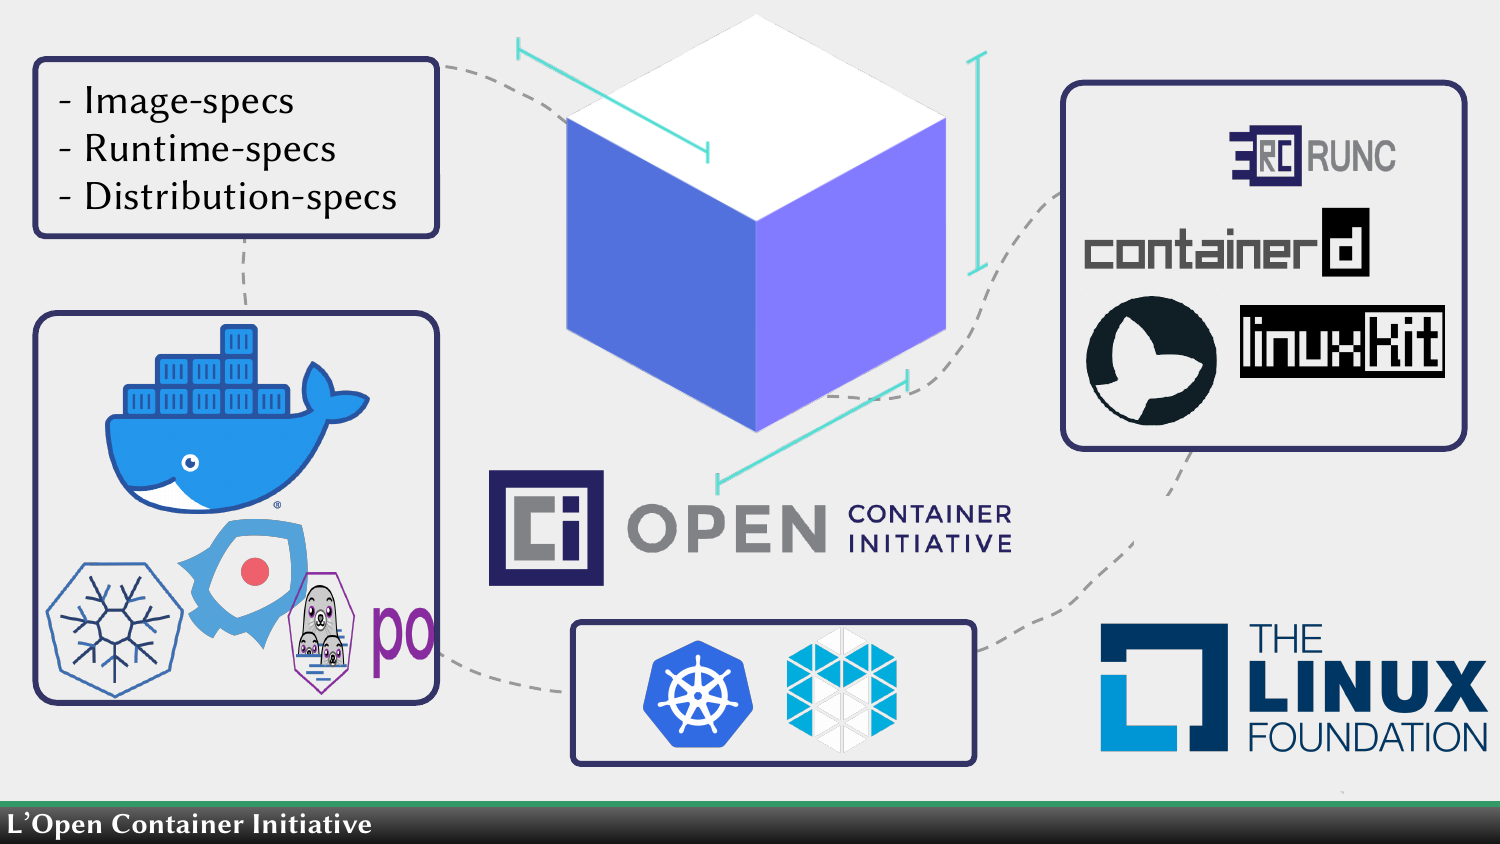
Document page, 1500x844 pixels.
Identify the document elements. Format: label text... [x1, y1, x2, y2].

picture [578, 614, 904, 774]
text_box [1062, 82, 1465, 449]
picture [1083, 106, 1432, 278]
text_box [572, 622, 578, 764]
text_box [818, 622, 975, 764]
title L’Open Container Initiative [5, 801, 1075, 844]
text_box - Image-specs - Runtime-specs - Distribution-specs [59, 70, 426, 226]
text_box [1133, 496, 1500, 792]
text_box [35, 312, 438, 695]
picture [489, 14, 1011, 586]
picture [1240, 305, 1445, 378]
picture [40, 519, 438, 703]
text_box [51, 650, 280, 703]
picture [1086, 295, 1217, 426]
text_box [35, 59, 438, 237]
picture [1098, 621, 1489, 753]
picture [105, 324, 370, 514]
